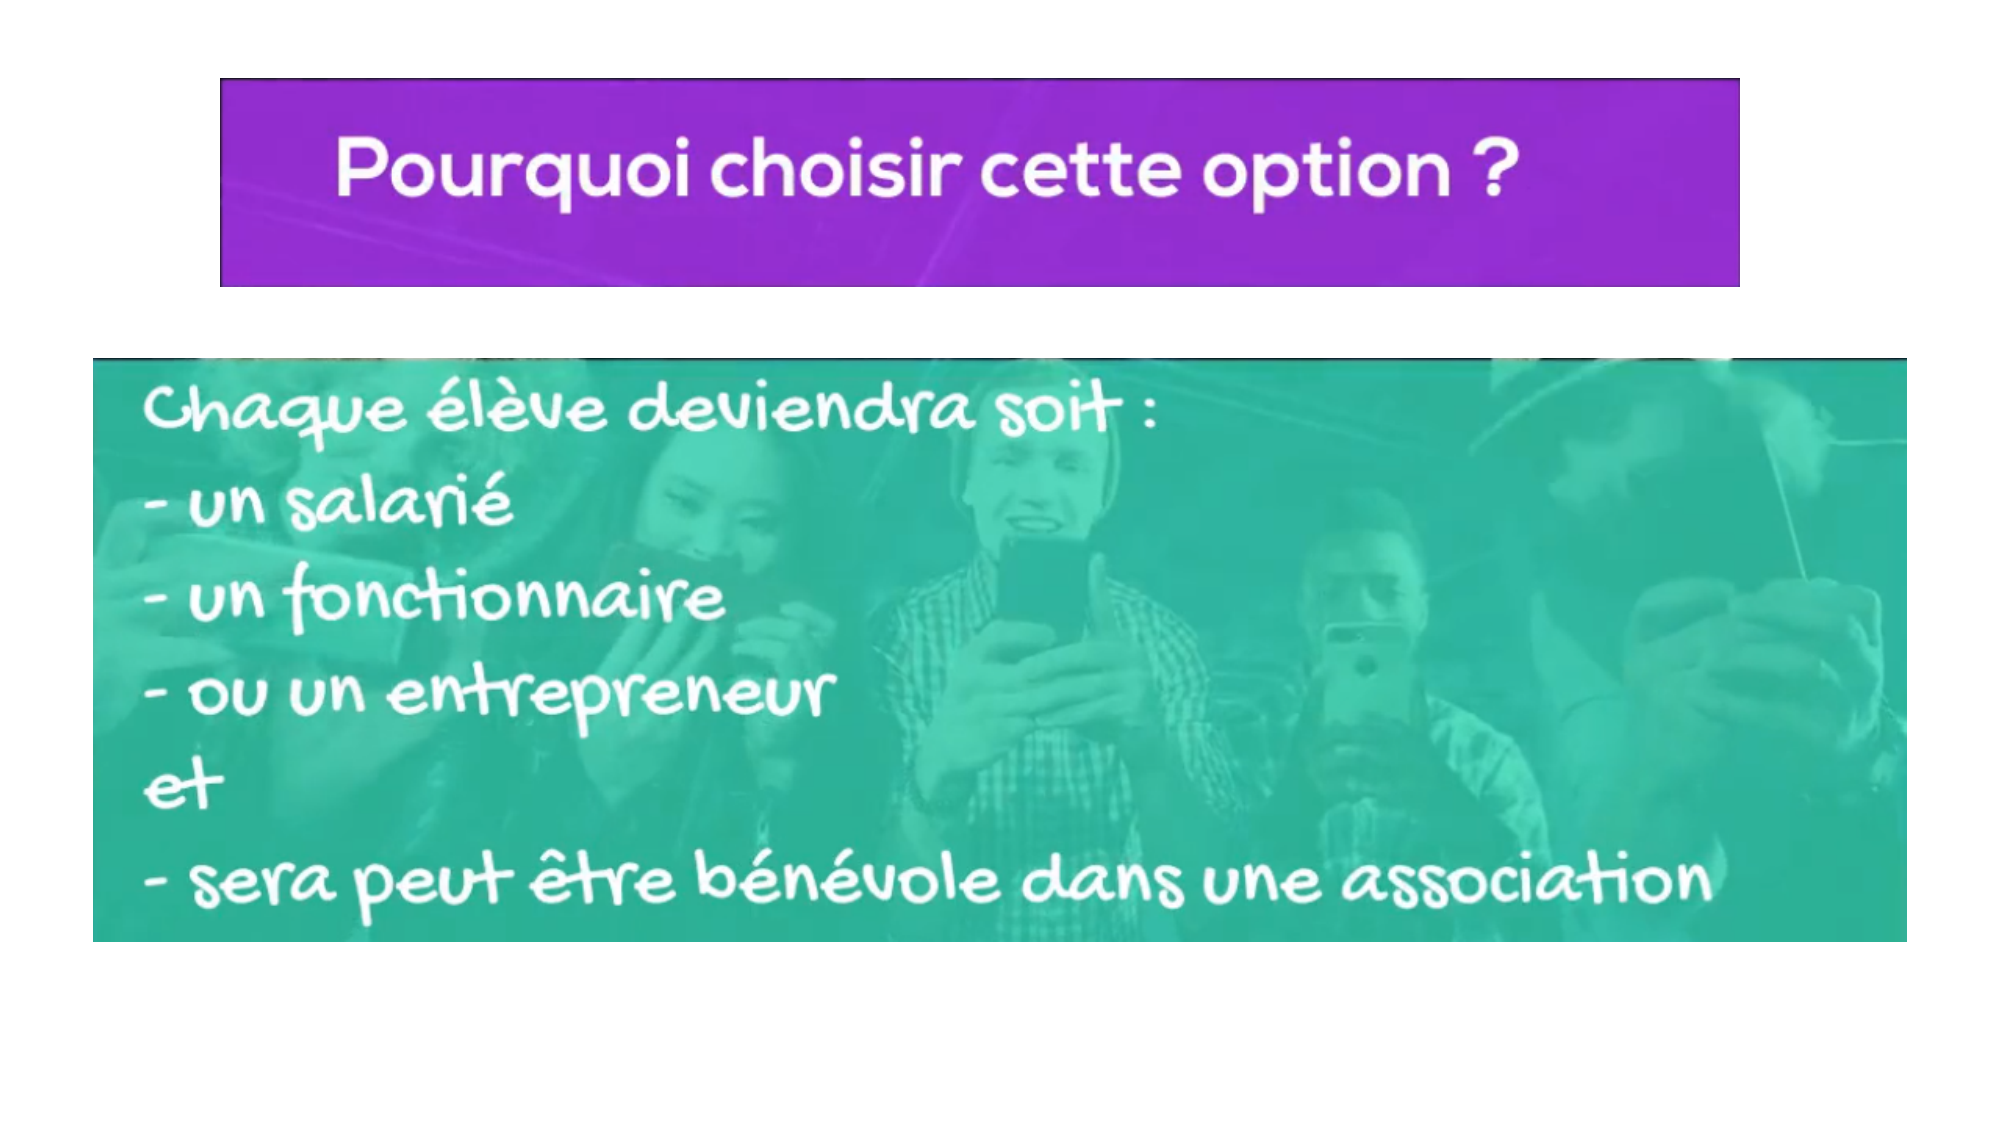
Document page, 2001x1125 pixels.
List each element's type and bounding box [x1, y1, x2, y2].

picture [93, 358, 1907, 942]
picture [220, 78, 1740, 287]
